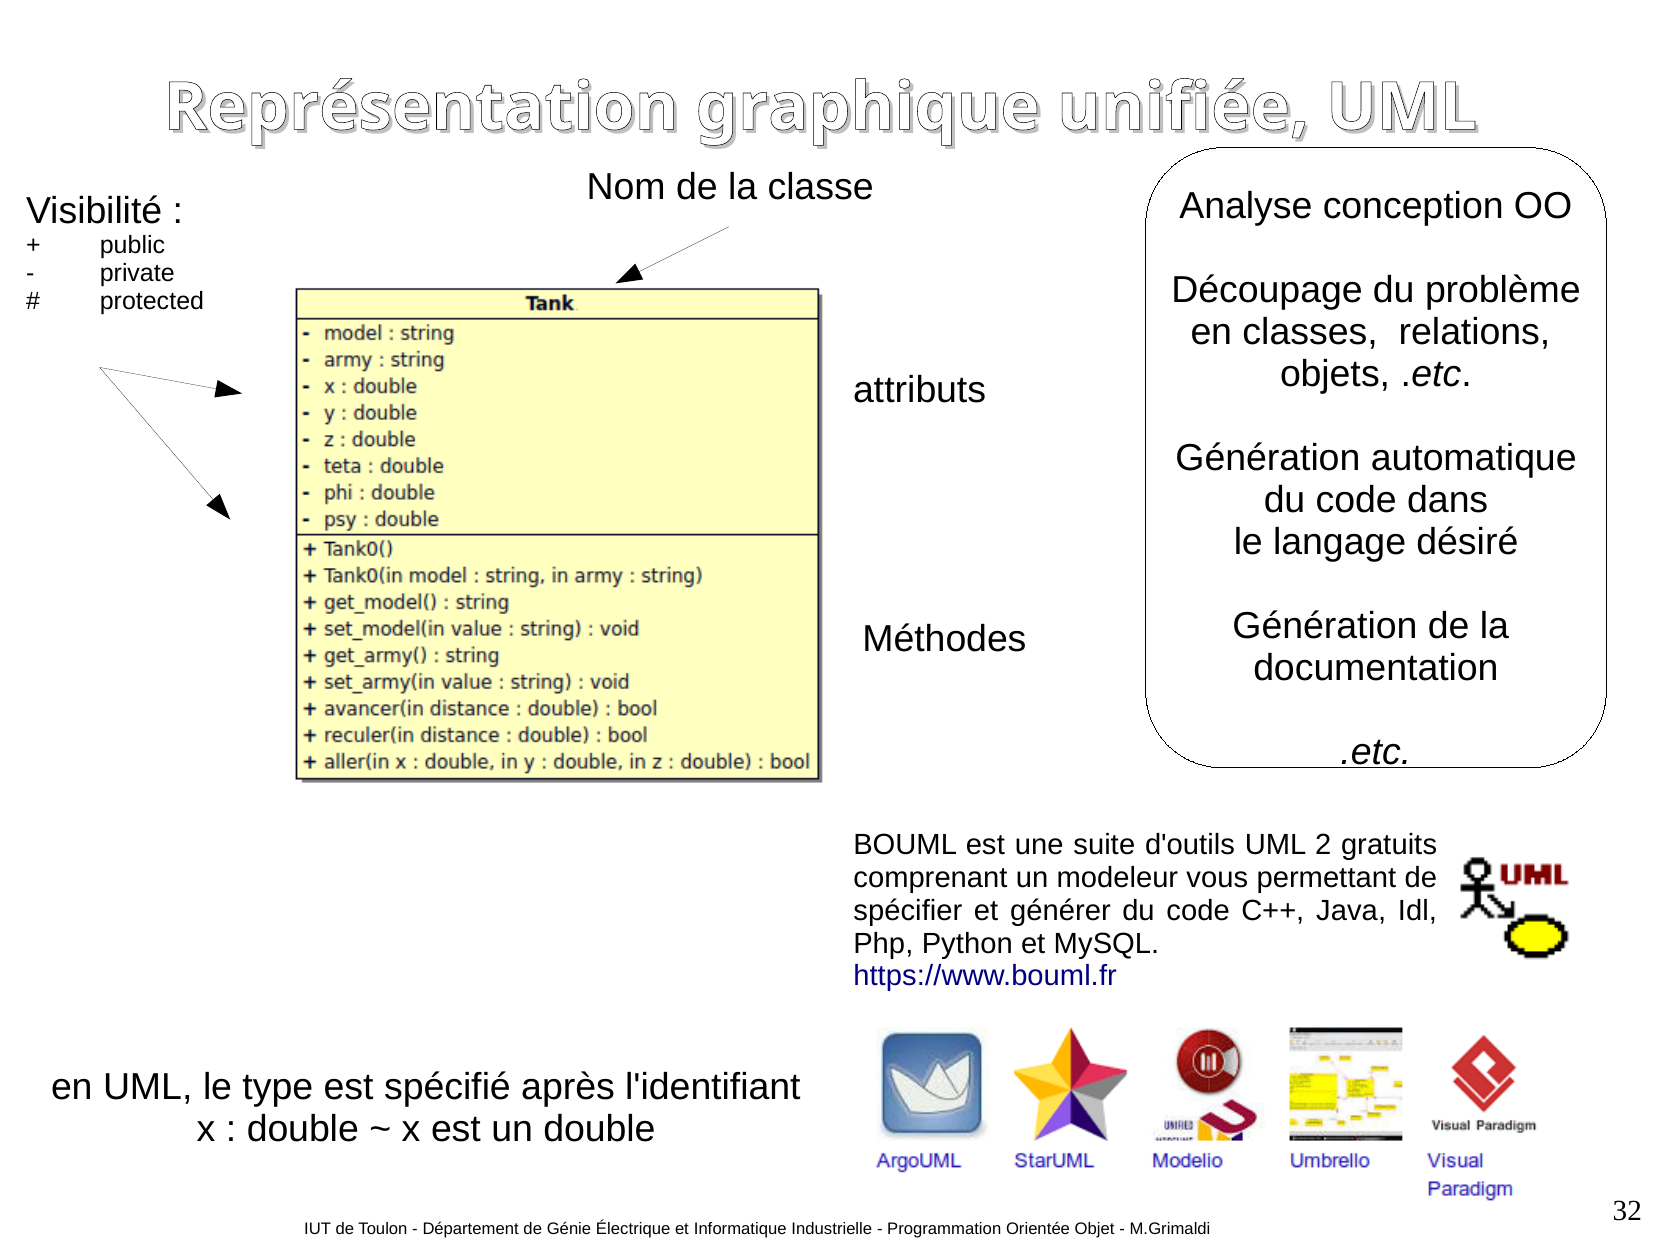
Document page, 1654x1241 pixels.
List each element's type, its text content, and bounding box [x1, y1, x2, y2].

text_box en UML, le type est spécifié après l'identifiant x : double ~ x est un double [36, 1058, 836, 1167]
picture [1453, 834, 1588, 983]
text_box Visibilité : + public - private # protected [11, 181, 220, 337]
text_box Nom de la classe [571, 157, 889, 220]
text_box Méthodes [847, 609, 1042, 671]
text_box BOUML est une suite d'outils UML 2 gratuits comprenant un modeleur vous permettant de spécifier et générer du code C++, Java, Idl, Php, Python et MySQL. https://www.bouml.fr [838, 820, 1453, 1000]
text_box attributs [838, 361, 1002, 423]
text_box Analyse conception OO Découpage du problème en classes, relations, objets, .etc. Génération automatique du code dans le langage désiré Génération de la documentation .etc. [1145, 147, 1607, 768]
picture [869, 1020, 1559, 1210]
picture [285, 276, 835, 797]
title Représentation graphique unifiée, UML [76, 0, 1565, 208]
